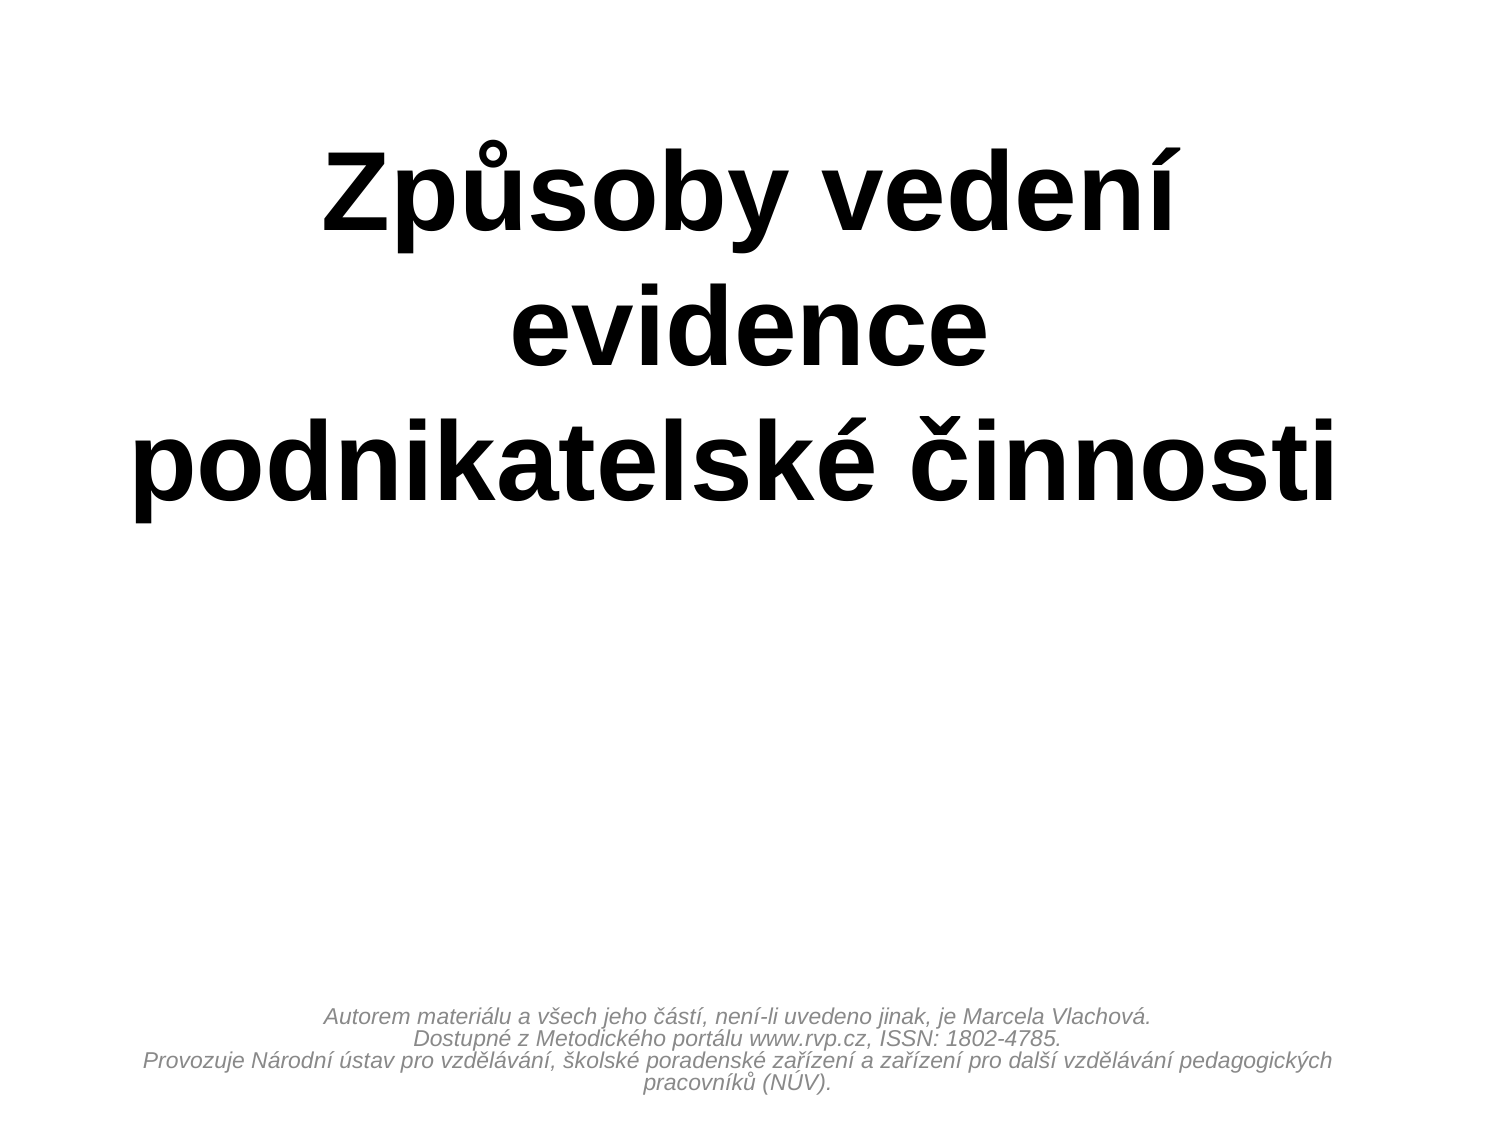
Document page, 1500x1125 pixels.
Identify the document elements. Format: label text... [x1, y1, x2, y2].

title Způsoby vedení evidence podnikatelské činnosti [112, 110, 1388, 666]
text_box Autorem materiálu a všech jeho částí, není-li uvedeno jinak, je Marcela Vlachová. Dostupné z Metodického portálu www.rvp.cz, ISSN: 1802-4785. Provozuje Národní ústav pro vzdělávání, školské poradenské zařízení a zařízení pro další vzdělávání pedagogických pracovníků (NÚV). [88, 999, 1388, 1106]
